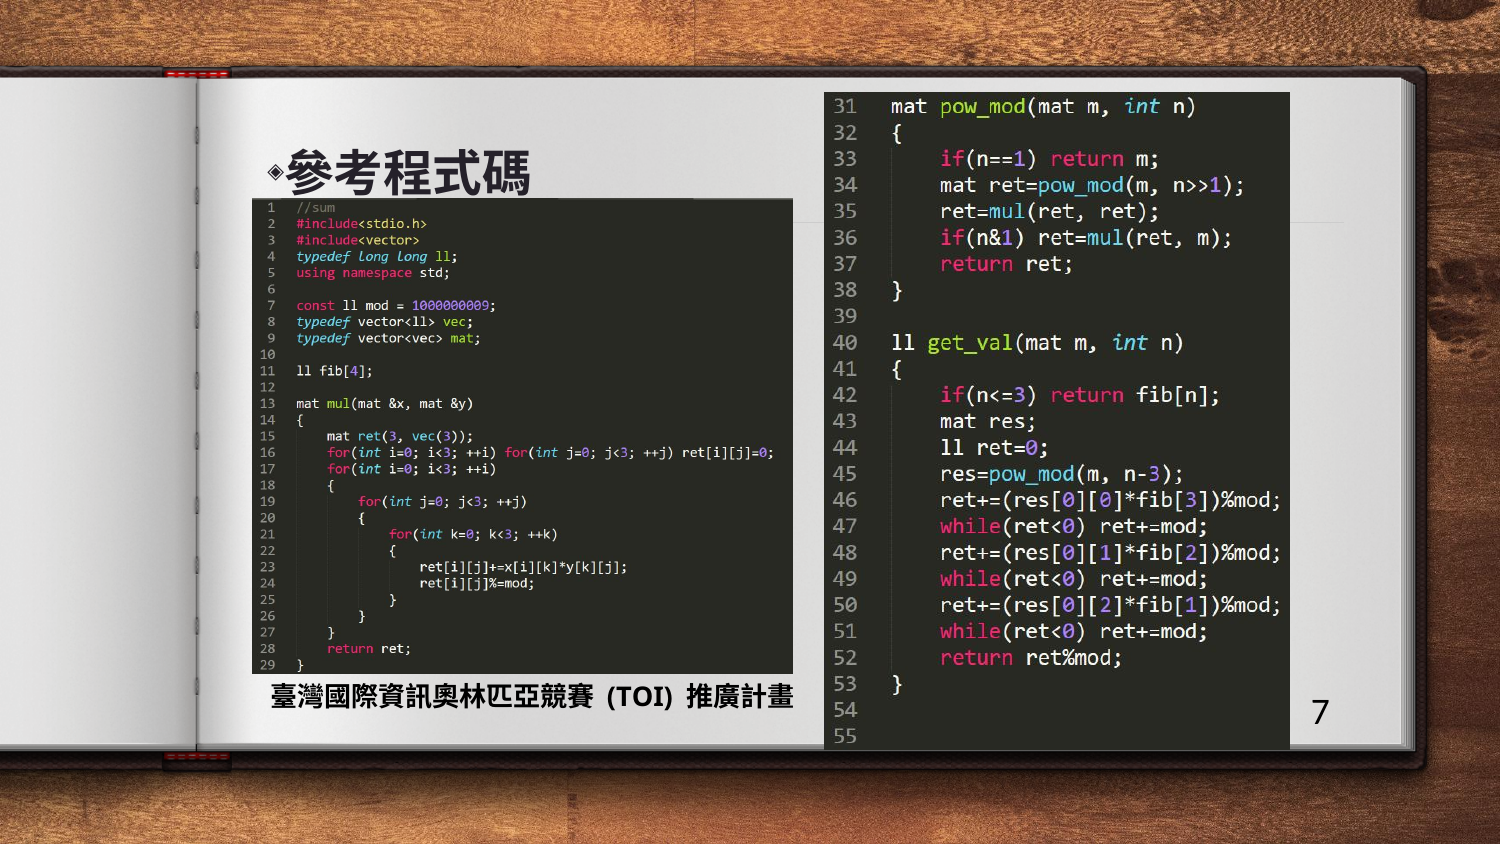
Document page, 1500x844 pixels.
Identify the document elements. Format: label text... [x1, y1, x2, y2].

picture [824, 92, 1290, 750]
list 參考程式碼 [252, 126, 746, 198]
picture [252, 198, 793, 674]
text_box 7 [1295, 672, 1386, 737]
